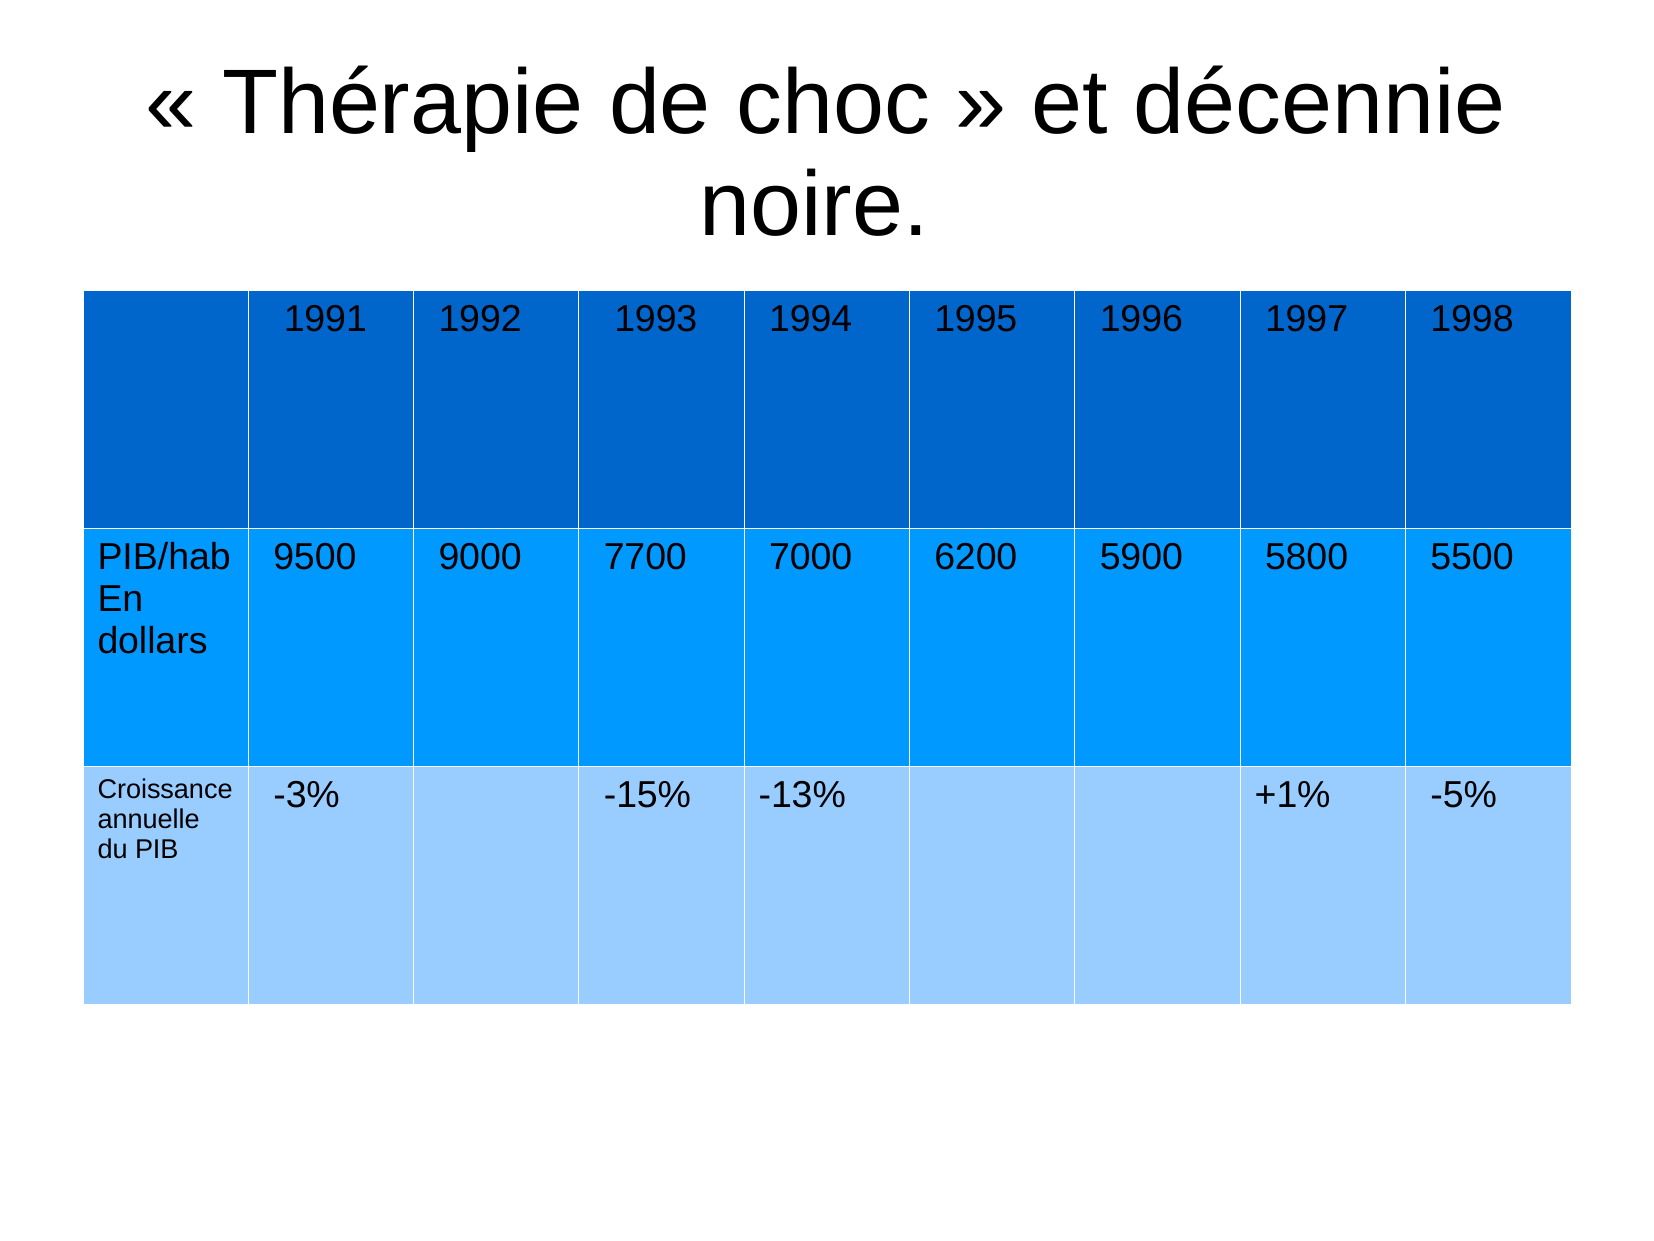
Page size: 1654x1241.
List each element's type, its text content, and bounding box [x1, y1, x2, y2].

table_header 1994 [745, 291, 909, 528]
table_header 1993 [579, 291, 744, 528]
table_cell 9500 [249, 529, 413, 766]
table_header 1992 [414, 291, 578, 528]
table_header 1995 [910, 291, 1074, 528]
table_cell 5900 [1075, 529, 1240, 766]
table_cell 7000 [745, 529, 909, 766]
table_header [84, 291, 248, 528]
table_cell +1% [1241, 767, 1405, 1004]
table_cell 5500 [1406, 529, 1571, 766]
title « Thérapie de choc » et décennie noire. [82, 49, 1571, 257]
table_cell -5% [1406, 767, 1571, 1004]
table_cell Croissance annuelle du PIB [84, 767, 248, 1004]
table_cell [1075, 767, 1240, 1004]
table_header 1996 [1075, 291, 1240, 528]
table_header 1991 [249, 291, 413, 528]
table_cell [910, 767, 1074, 1004]
table_cell -13% [745, 767, 909, 1004]
table_cell -15% [579, 767, 744, 1004]
table_cell [414, 767, 578, 1004]
table_cell 9000 [414, 529, 578, 766]
table_cell PIB/hab En dollars [84, 529, 248, 766]
table_header 1998 [1406, 291, 1571, 528]
table_cell 6200 [910, 529, 1074, 766]
table_cell 5800 [1241, 529, 1405, 766]
table_cell -3% [249, 767, 413, 1004]
table_header 1997 [1241, 291, 1405, 528]
table_cell 7700 [579, 529, 744, 766]
